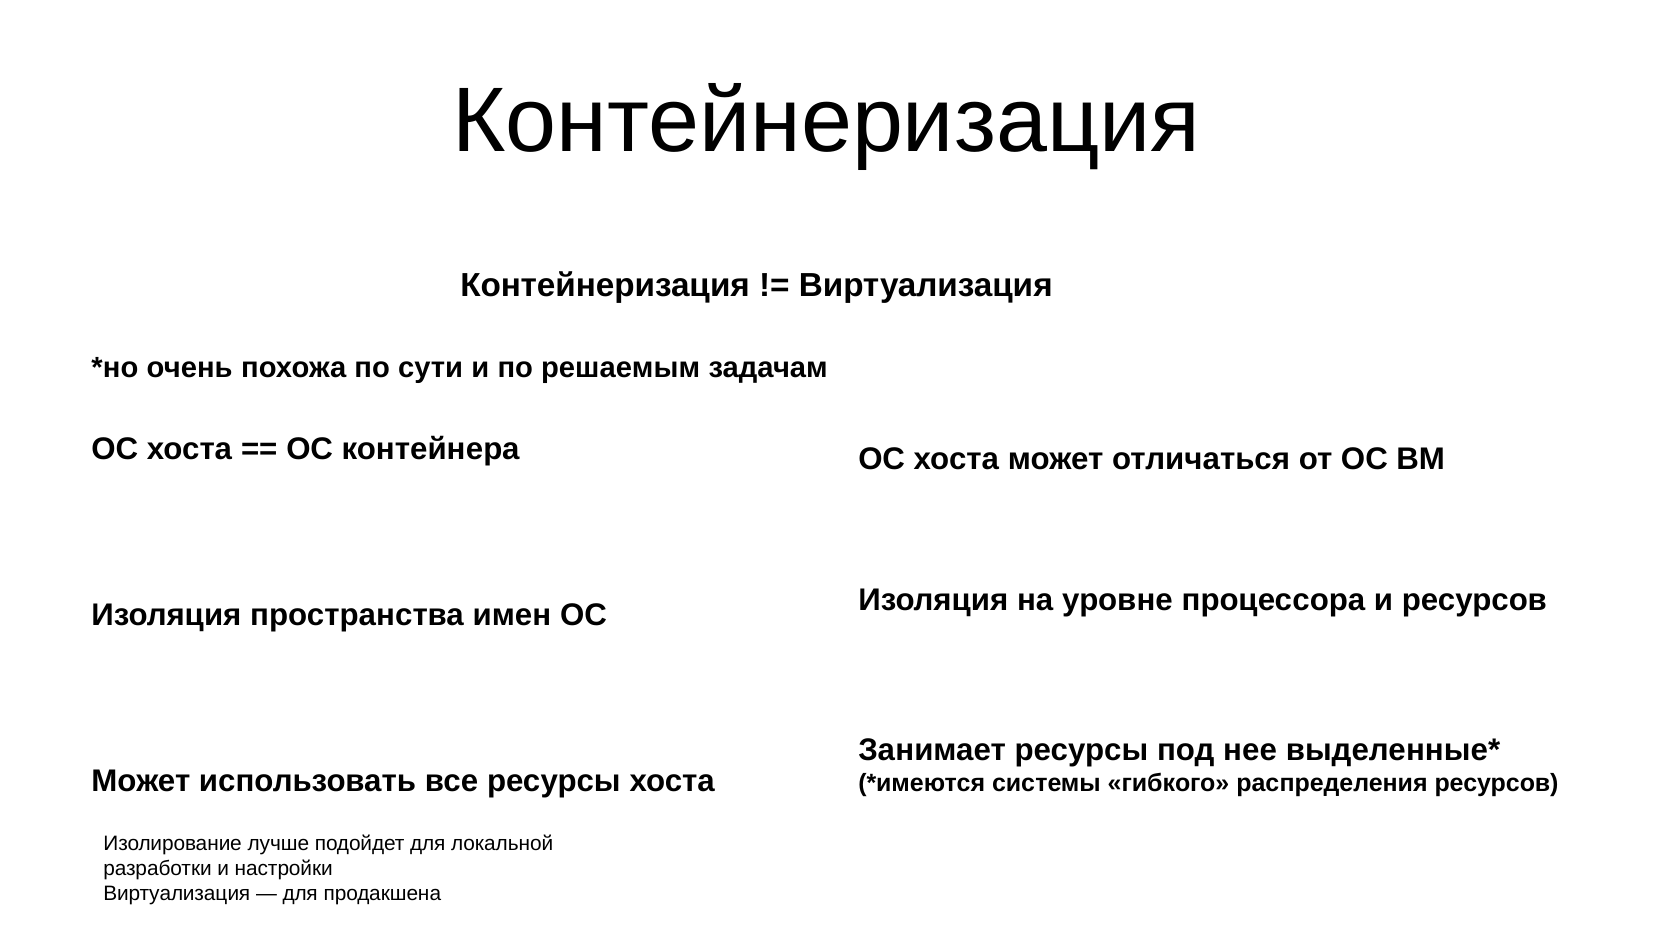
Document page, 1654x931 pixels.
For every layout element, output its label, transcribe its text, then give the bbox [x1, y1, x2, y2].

text_box Изолирование лучше подойдет для локальной разработки и настройки Виртуализация — для продакшена [88, 797, 603, 926]
text_box Контейнеризация != Виртуализация *но очень похожа по сути и по решаемым задачам ОС хоста == ОС контейнера Изоляция пространства имен ОС Может использовать все ресурсы хоста [76, 255, 1595, 782]
text_box ОС хоста может отличаться от ОС ВМ Изоляция на уровне процессора и ресурсов Занимает ресурсы под нее выделенные* (*имеются системы «гибкого» распределения ресурсов) [843, 431, 1652, 875]
title Контейнеризация [82, 12, 1571, 218]
